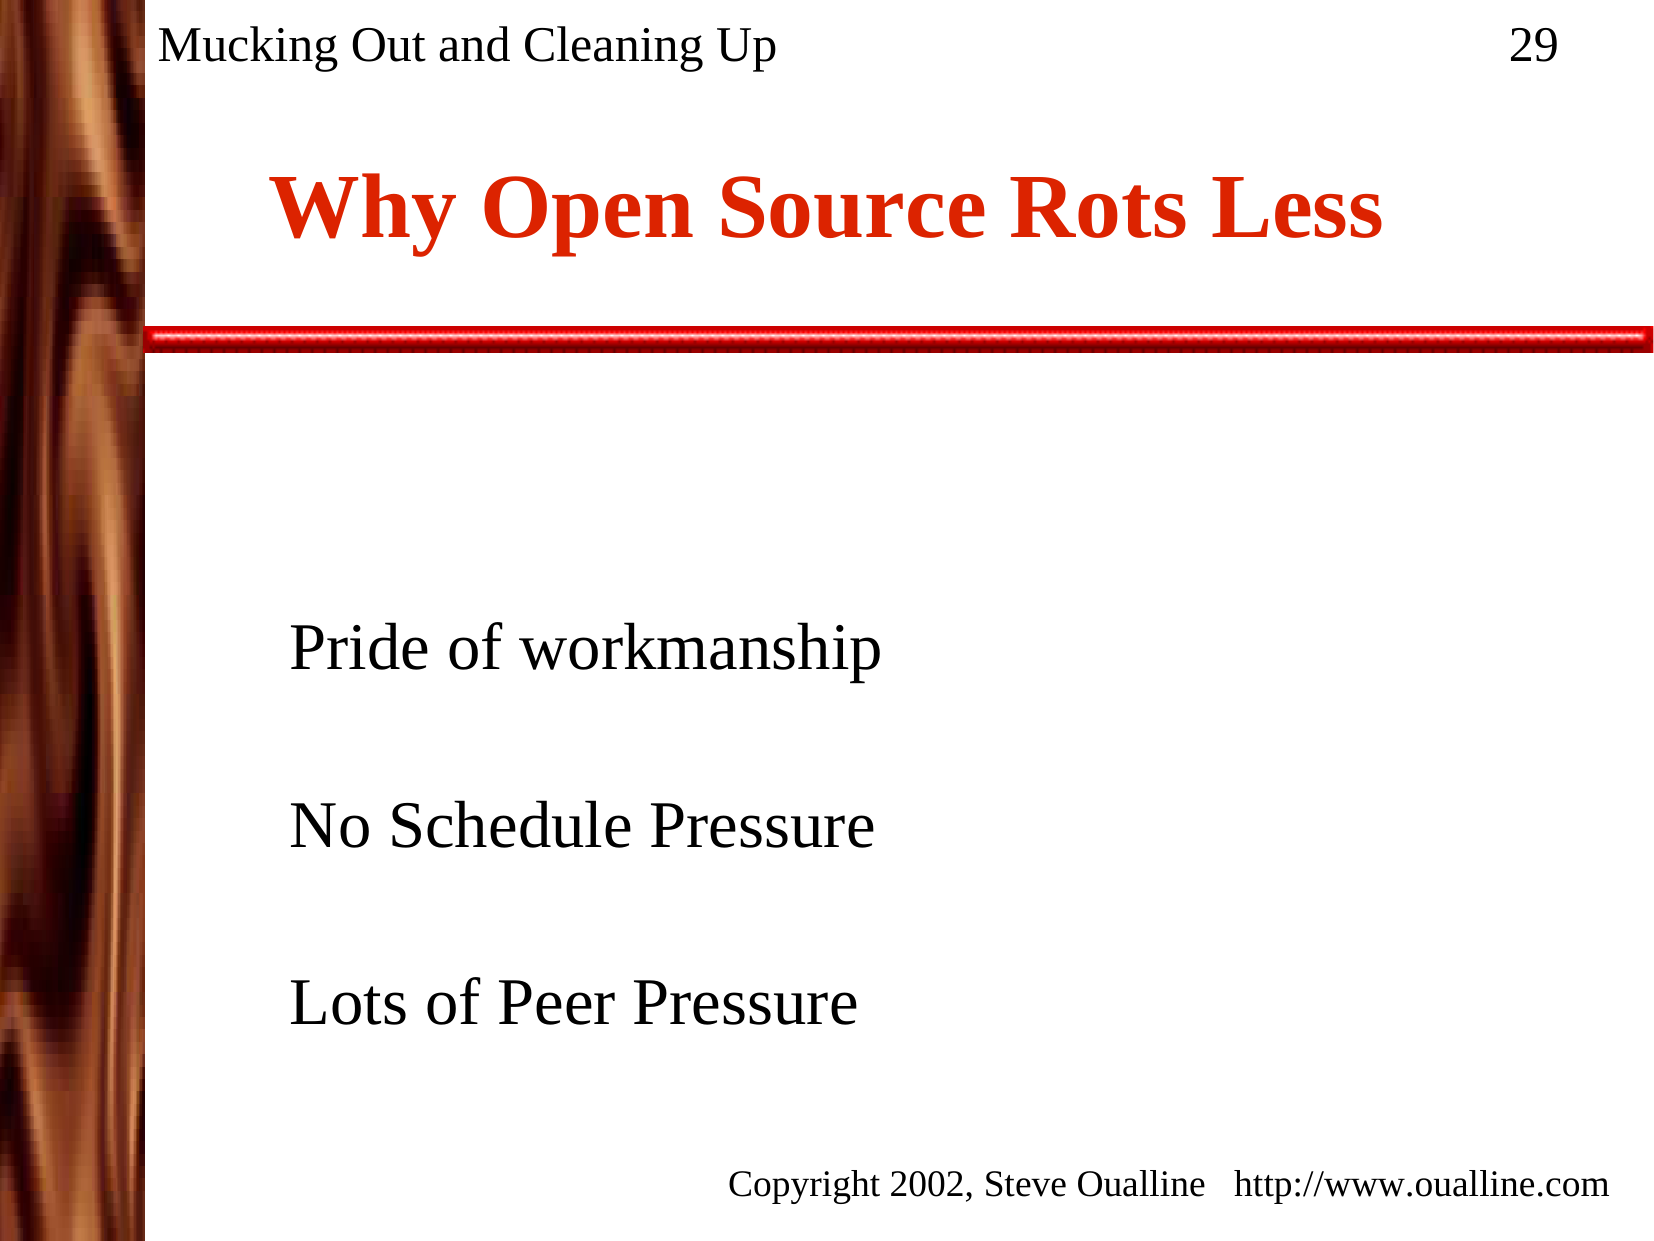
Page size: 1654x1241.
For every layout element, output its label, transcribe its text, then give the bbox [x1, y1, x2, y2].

list Pride of workmanship No Schedule Pressure Lots of Peer Pressure [278, 535, 1531, 1079]
picture [0, 0, 1654, 1241]
title Why Open Source Rots Less [121, 102, 1534, 310]
